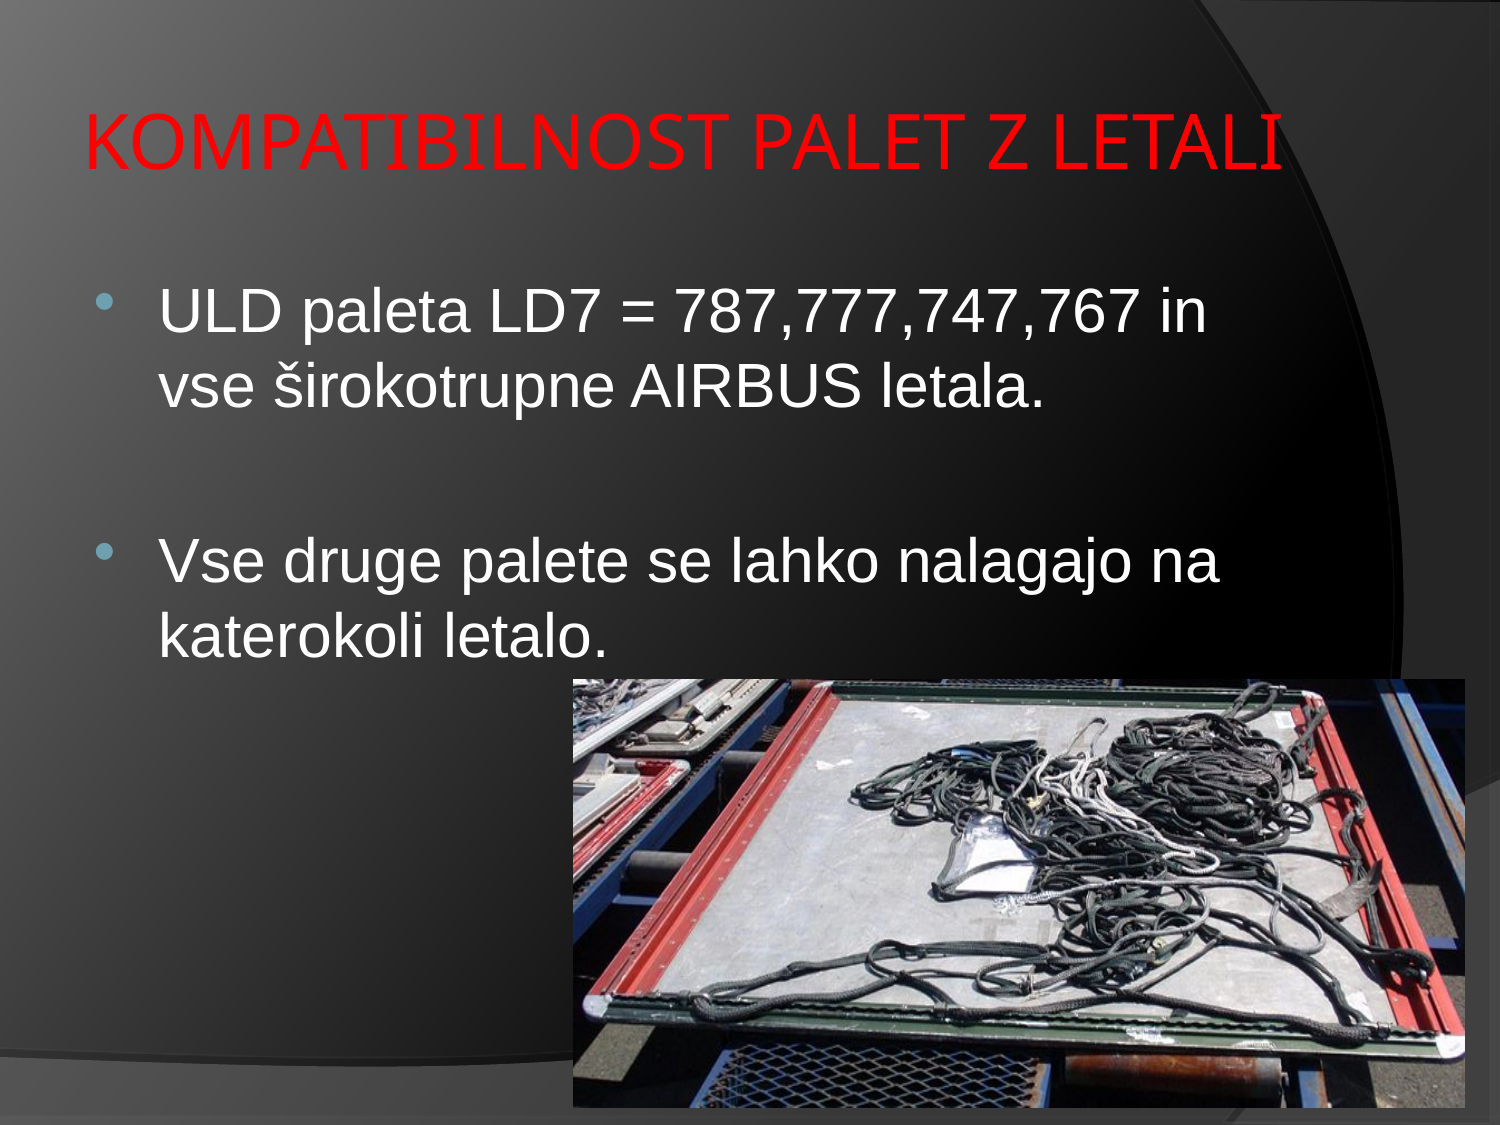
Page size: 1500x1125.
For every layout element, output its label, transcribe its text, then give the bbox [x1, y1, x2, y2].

picture [573, 679, 1465, 1108]
title KOMPATIBILNOST PALET Z LETALI [75, 45, 1300, 233]
list ULD paleta LD7 = 787,777,747,767 in vse širokotrupne AIRBUS letala. Vse druge palete se lahko nalagajo na katerokoli letalo. [75, 262, 1300, 1005]
